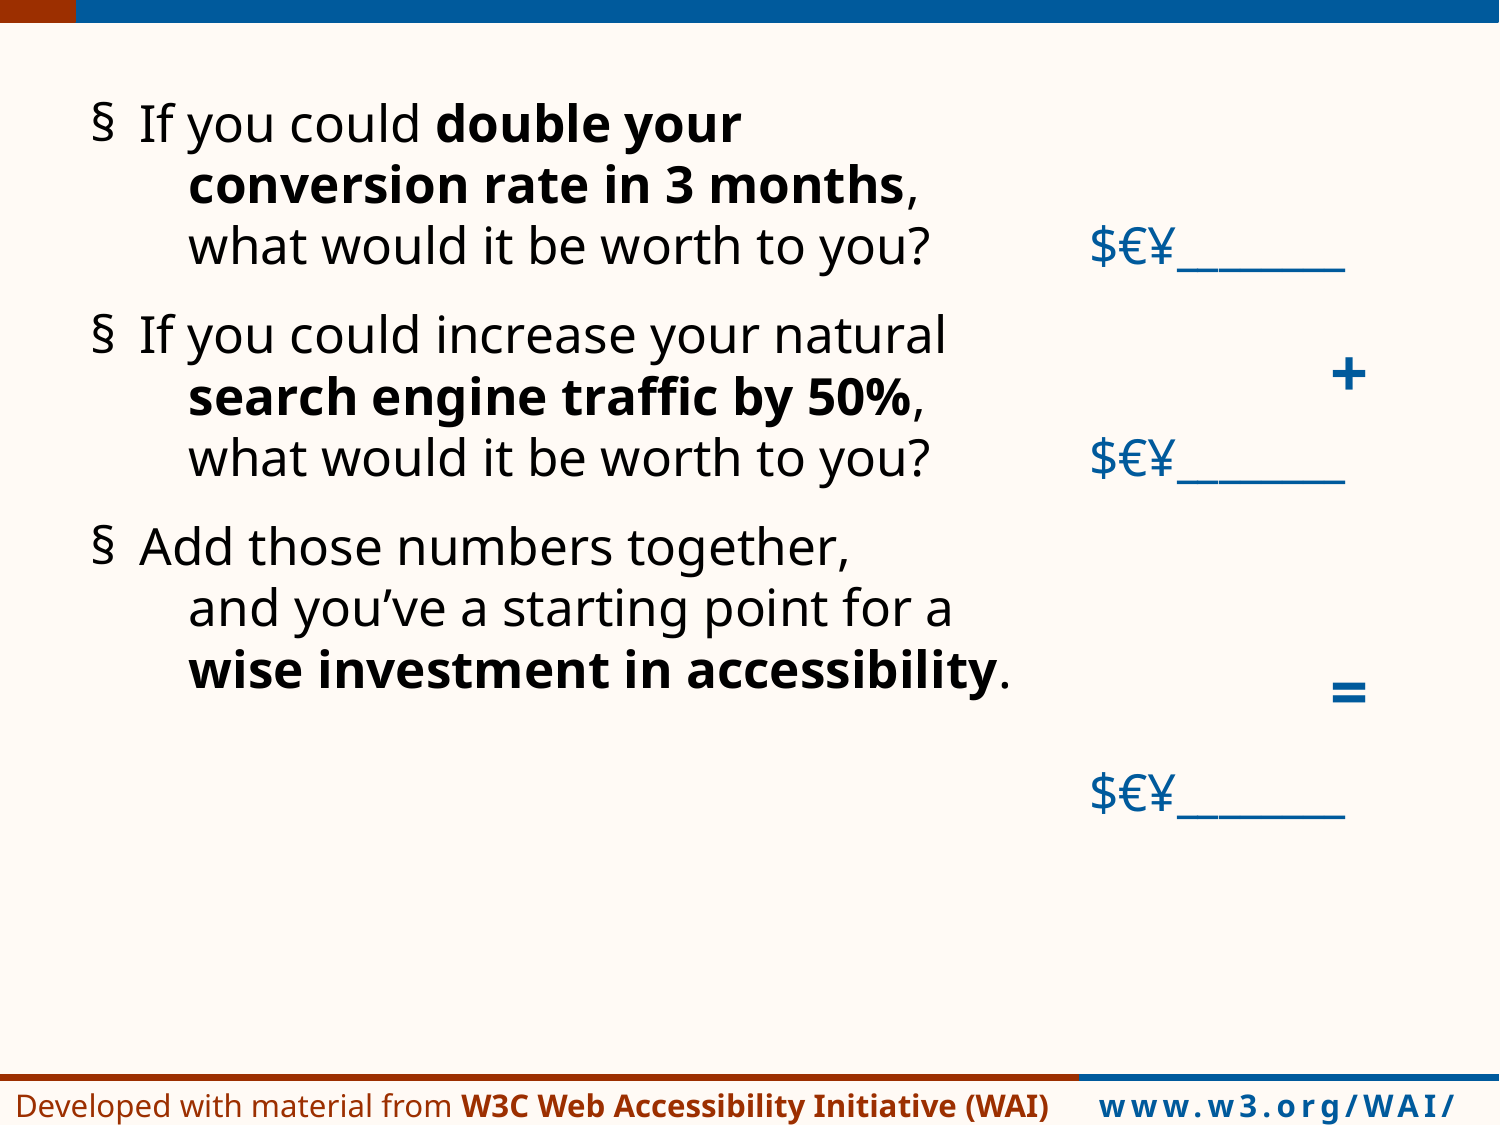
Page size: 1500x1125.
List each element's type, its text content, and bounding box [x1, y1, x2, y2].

list If you could double your conversion rate in 3 months, what would it be worth to you? $€¥________ If you could increase your natural search engine traffic by 50%, what would it be worth to you? $€¥________ Add those numbers together, and you’ve a starting point for a wise investment in accessibility. $€¥________ [75, 83, 1500, 1075]
text_box + = [1199, 322, 1500, 1075]
